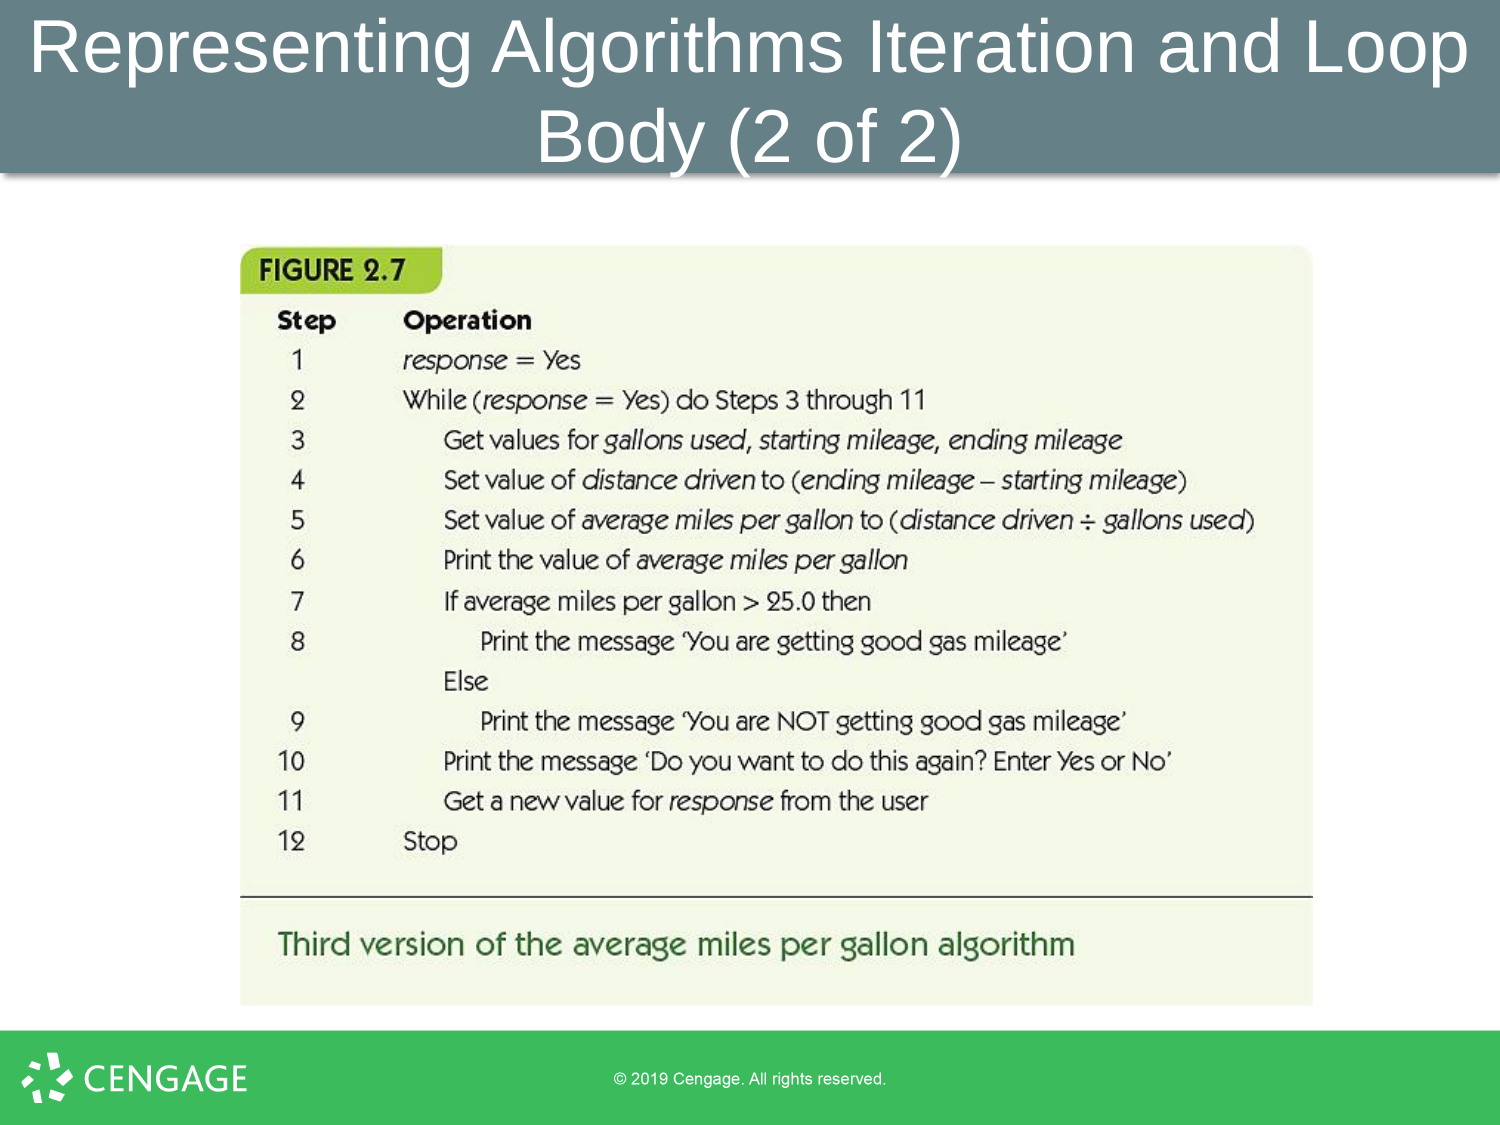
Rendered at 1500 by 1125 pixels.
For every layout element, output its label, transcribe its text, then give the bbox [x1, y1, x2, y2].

picture [0, 174, 1500, 1125]
title Representing Algorithms Iteration and Loop Body (2 of 2) [0, 0, 1500, 174]
